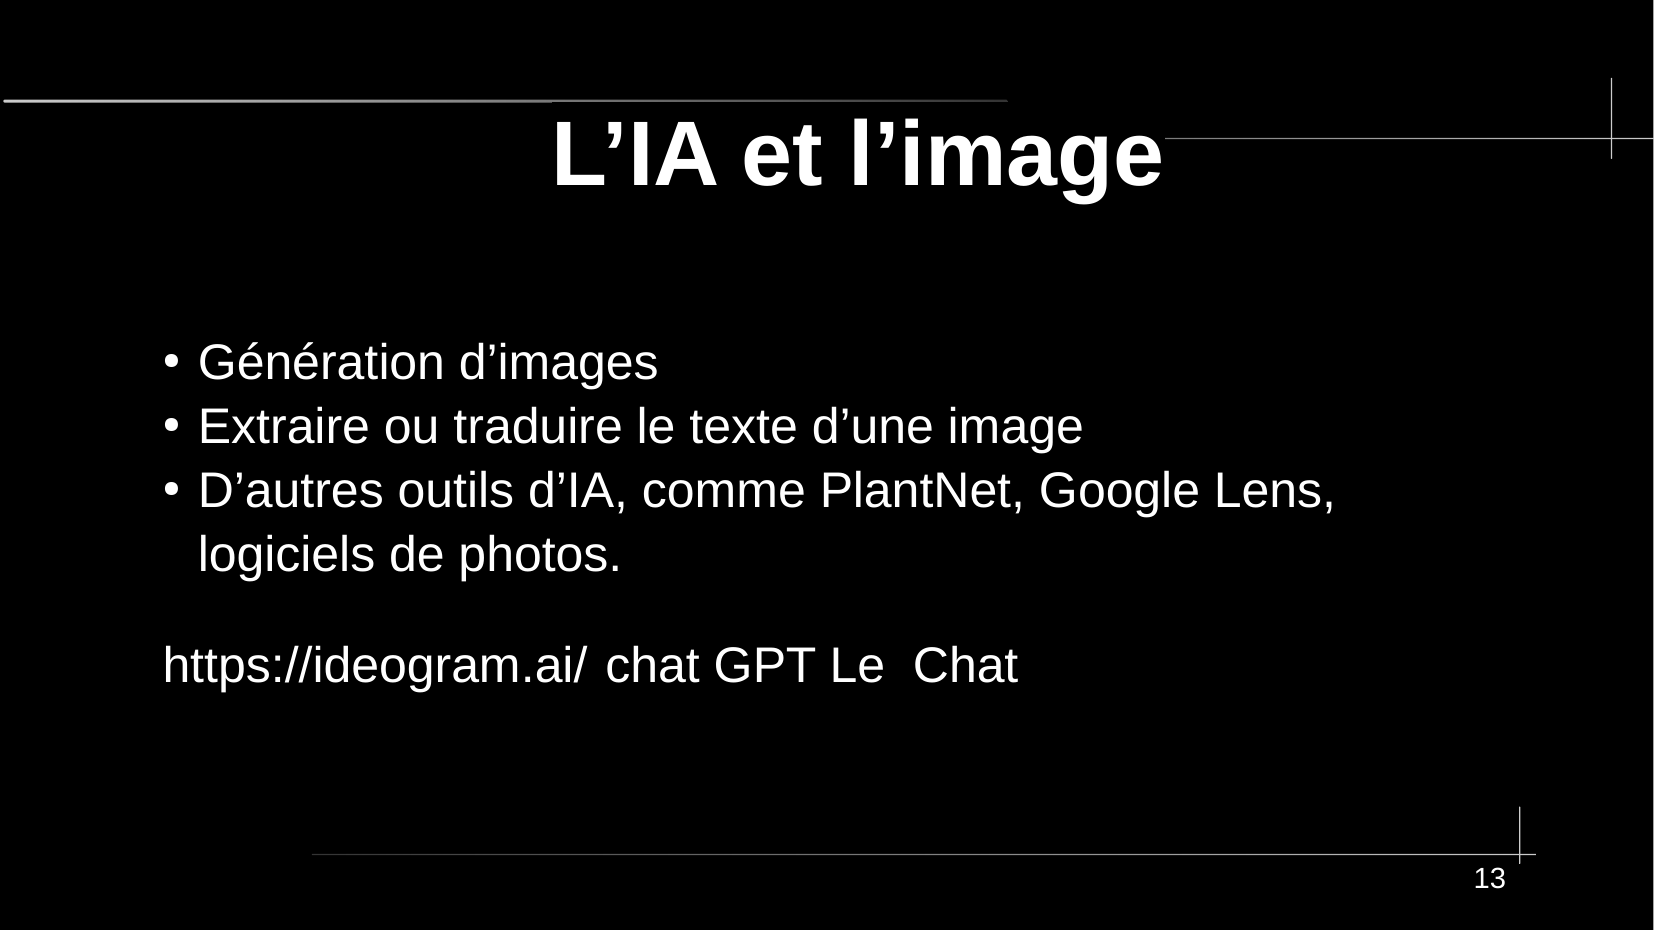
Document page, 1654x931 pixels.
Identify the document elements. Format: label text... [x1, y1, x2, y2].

title L’IA et l’image [88, 100, 1654, 207]
text_box Génération d’images Extraire ou traduire le texte d’une image D’autres outils d’IA, comme PlantNet, Google Lens, logiciels de photos. https://ideogram.ai/ chat GPT Le Chat [147, 206, 1418, 798]
